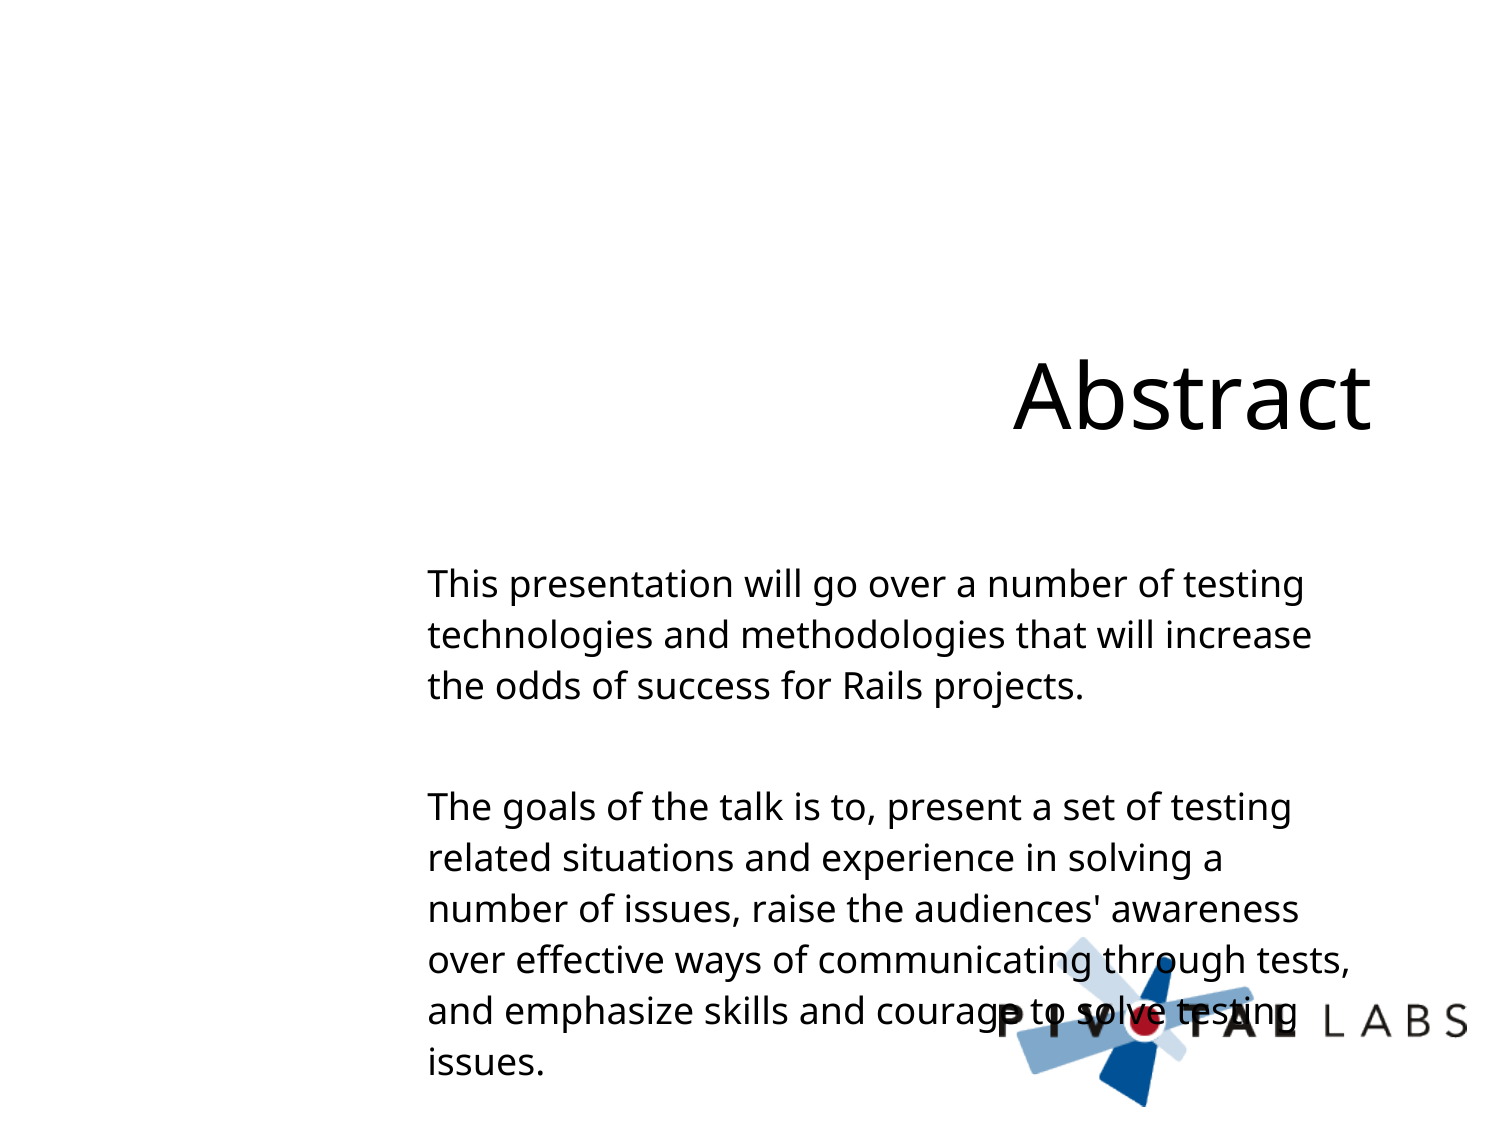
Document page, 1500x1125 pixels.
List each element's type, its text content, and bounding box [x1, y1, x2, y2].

subtitle This presentation will go over a number of testing technologies and methodologies that will increase the odds of success for Rails projects. The goals of the talk is to, present a set of testing related situations and experience in solving a number of issues, raise the audiences' awareness over effective ways of communicating through tests, and emphasize skills and courage to solve testing issues. [337, 549, 1388, 1016]
picture [999, 937, 1467, 1107]
title Abstract [112, 299, 1388, 488]
picture [1049, 1016, 1060, 1022]
picture [1100, 1016, 1111, 1022]
picture [1281, 1016, 1292, 1022]
